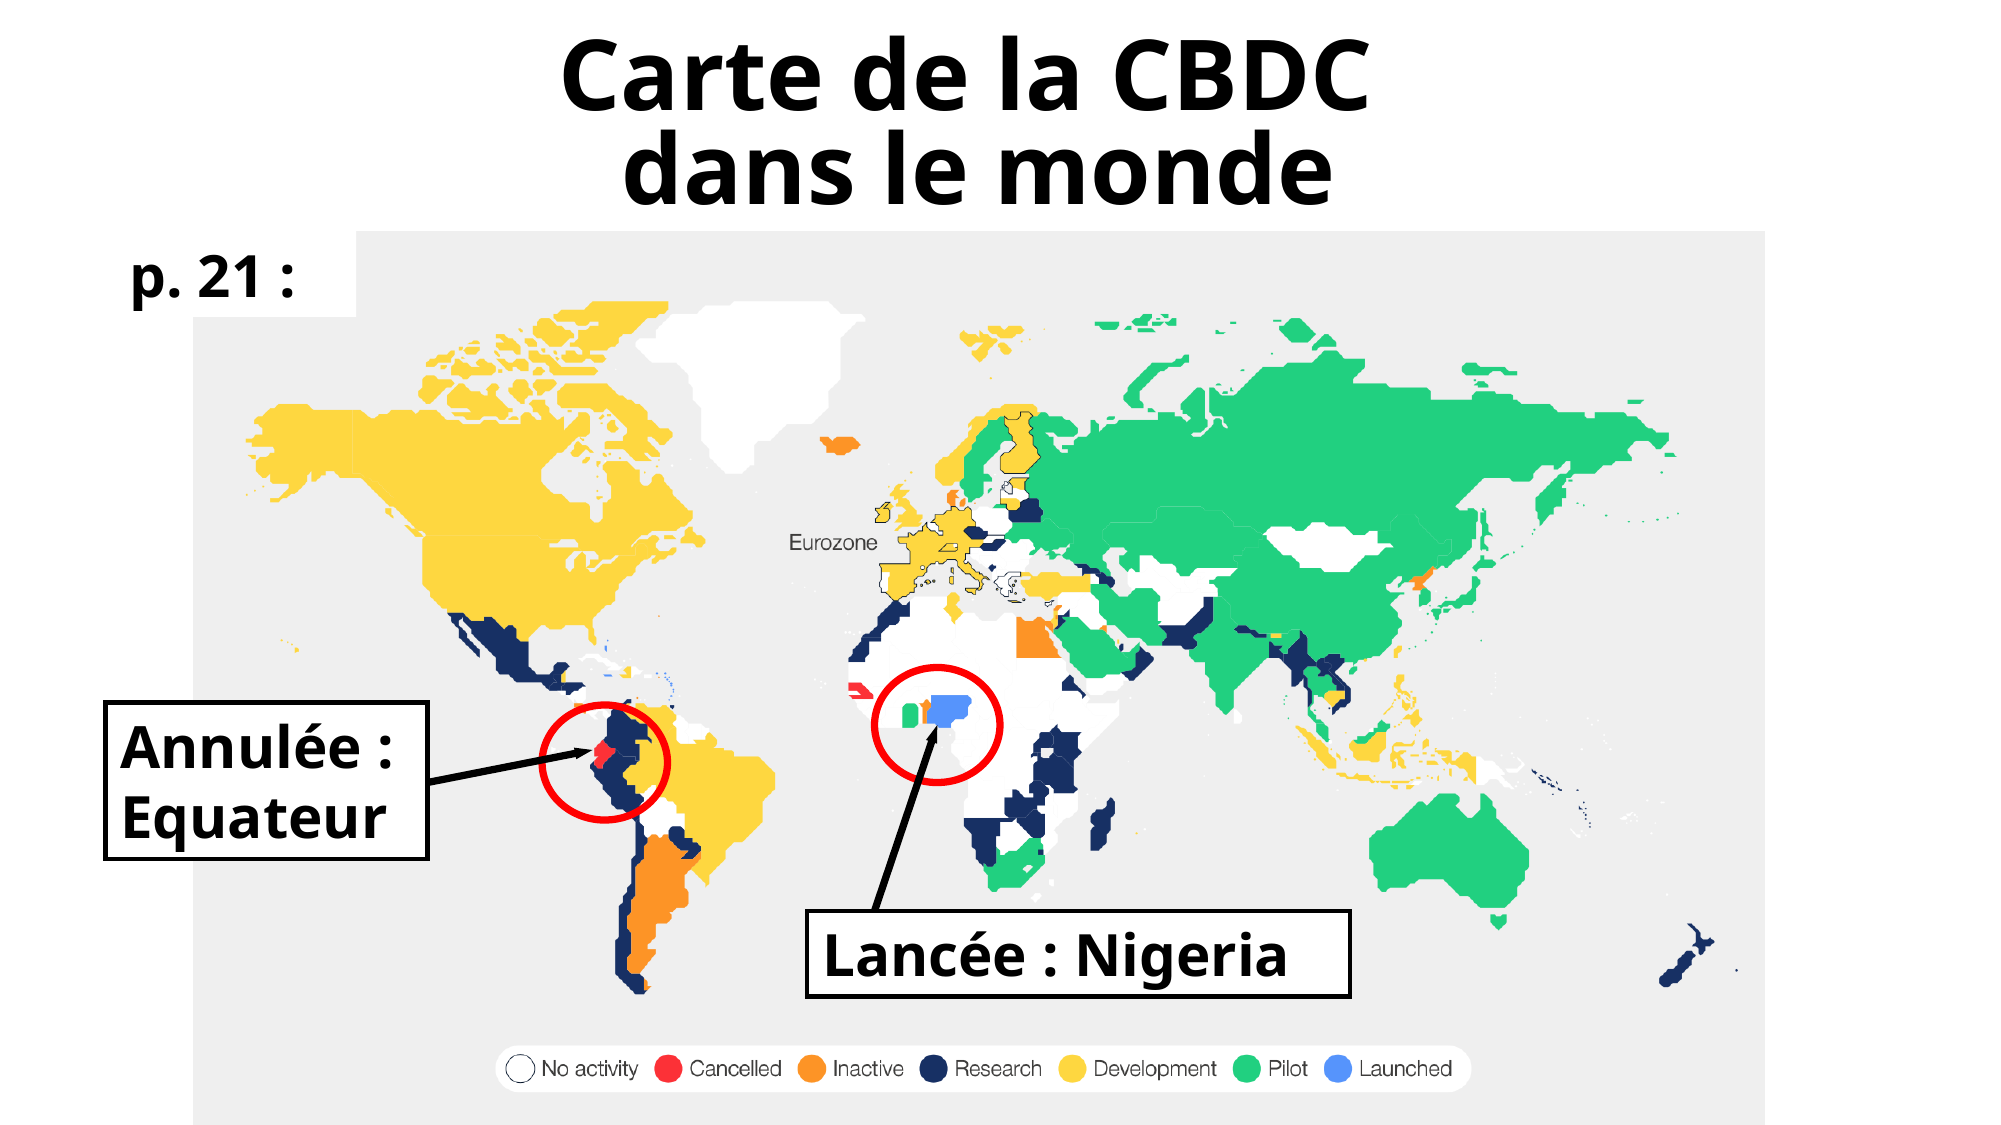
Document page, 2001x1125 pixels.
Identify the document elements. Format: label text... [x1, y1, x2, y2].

picture [546, 709, 663, 816]
text_box Lancée : Nigeria [807, 910, 1351, 997]
picture [193, 231, 1765, 1125]
text_box Annulée : Equateur [105, 702, 428, 860]
text_box Carte de la CBDC dans le monde [116, 20, 1842, 238]
text_box p. 21 : [114, 231, 357, 317]
